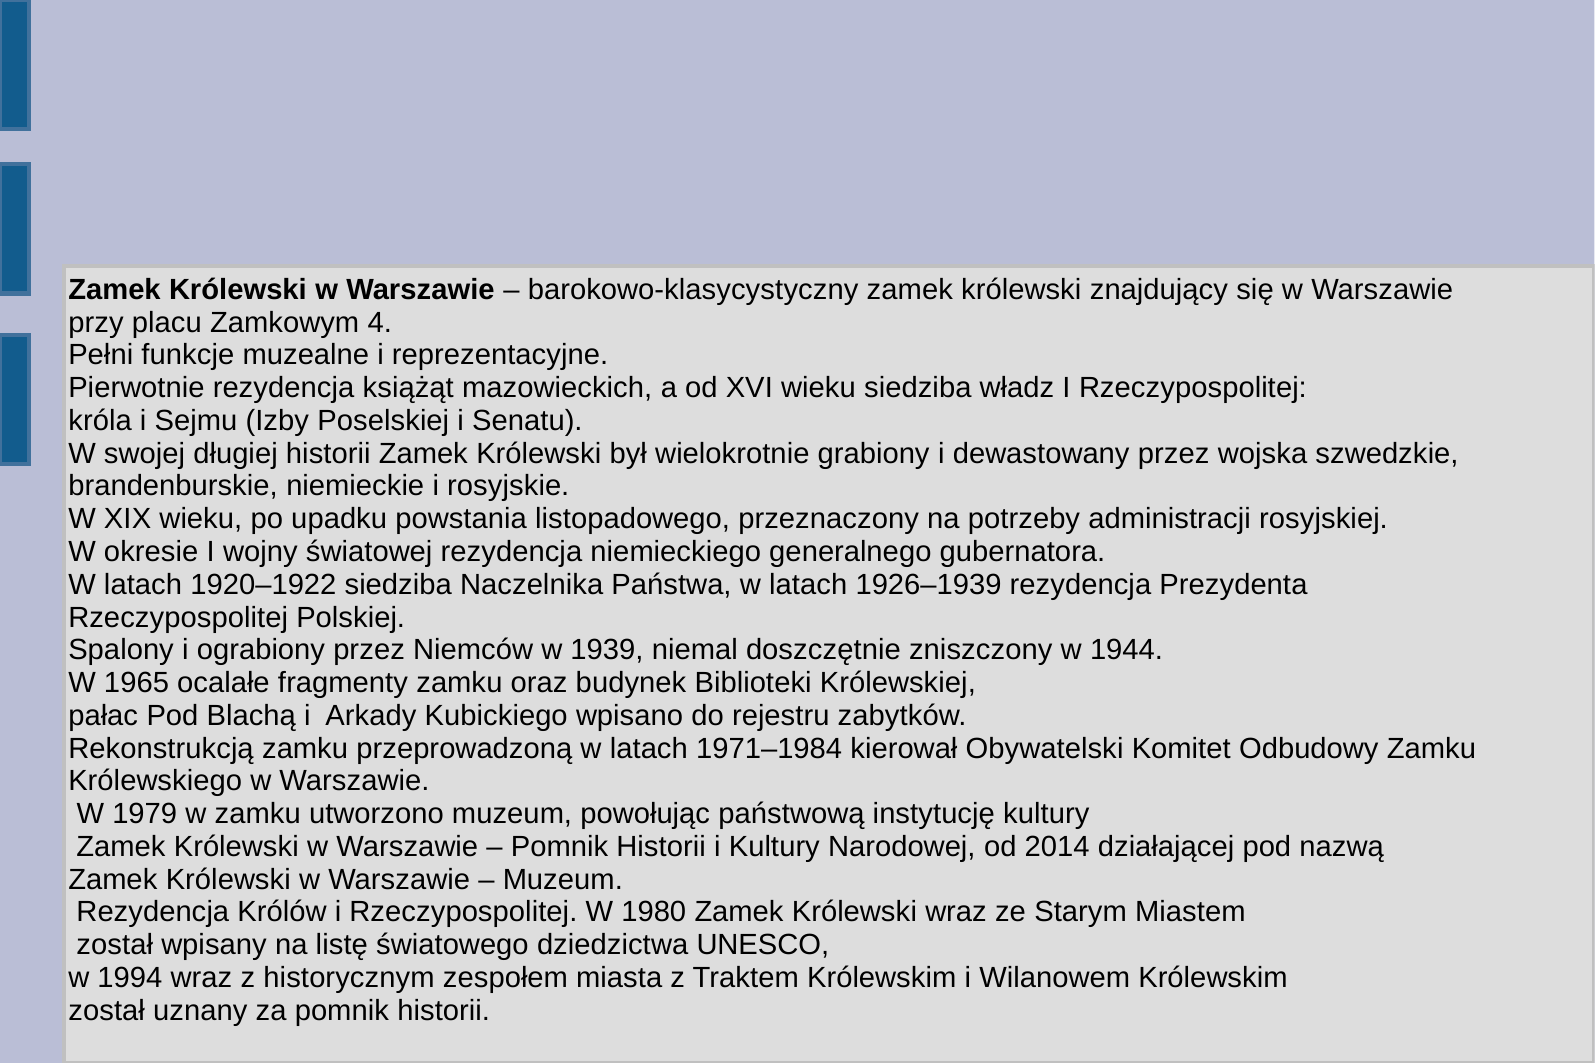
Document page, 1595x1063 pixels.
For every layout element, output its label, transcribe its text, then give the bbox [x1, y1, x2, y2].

text_box Zamek Królewski w Warszawie – barokowo-klasycystyczny zamek królewski znajdujący się w Warszawie przy placu Zamkowym 4. Pełni funkcje muzealne i reprezentacyjne. Pierwotnie rezydencja książąt mazowieckich, a od XVI wieku siedziba władz I Rzeczypospolitej: króla i Sejmu (Izby Poselskiej i Senatu). W swojej długiej historii Zamek Królewski był wielokrotnie grabiony i dewastowany przez wojska szwedzkie, brandenburskie, niemieckie i rosyjskie. W XIX wieku, po upadku powstania listopadowego, przeznaczony na potrzeby administracji rosyjskiej. W okresie I wojny światowej rezydencja niemieckiego generalnego gubernatora. W latach 1920–1922 siedziba Naczelnika Państwa, w latach 1926–1939 rezydencja Prezydenta Rzeczypospolitej Polskiej. Spalony i ograbiony przez Niemców w 1939, niemal doszczętnie zniszczony w 1944. W 1965 ocalałe fragmenty zamku oraz budynek Biblioteki Królewskiej, pałac Pod Blachą i Arkady Kubickiego wpisano do rejestru zabytków. Rekonstrukcją zamku przeprowadzoną w latach 1971–1984 kierował Obywatelski Komitet Odbudowy Zamku Królewskiego w Warszawie. W 1979 w zamku utworzono muzeum, powołując państwową instytucję kultury Zamek Królewski w Warszawie – Pomnik Historii i Kultury Narodowej, od 2014 działającej pod nazwą Zamek Królewski w Warszawie – Muzeum. Rezydencja Królów i Rzeczypospolitej. W 1980 Zamek Królewski wraz ze Starym Miastem został wpisany na listę światowego dziedzictwa UNESCO, w 1994 wraz z historycznym zespołem miasta z Traktem Królewskim i Wilanowem Królewskim został uznany za pomnik historii. [53, 265, 1524, 1063]
